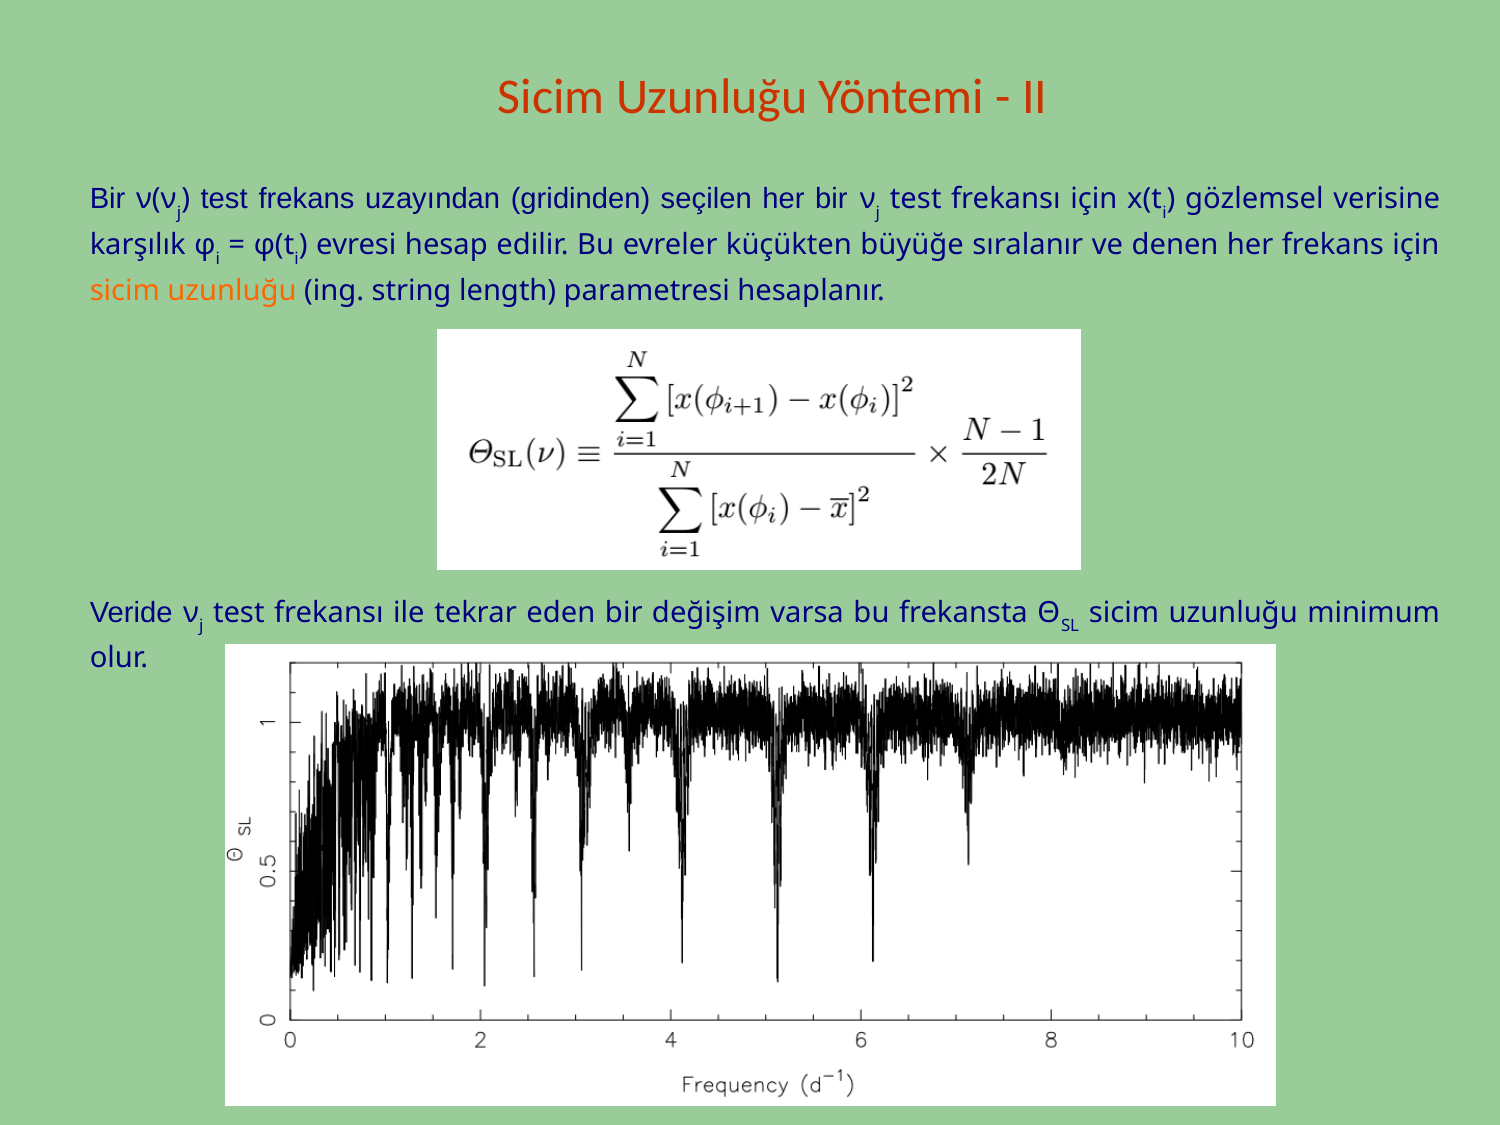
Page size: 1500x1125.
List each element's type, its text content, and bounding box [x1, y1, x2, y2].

text_box Veride νj test frekansı ile tekrar eden bir değişim varsa bu frekansta ΘSL sicim uzunluğu minimum olur. [75, 583, 1456, 699]
picture [437, 329, 1081, 570]
picture [225, 644, 1276, 1106]
title Sicim Uzunluğu Yöntemi - II [135, 22, 1410, 170]
text_box Bir ν(νj) test frekans uzayından (gridinden) seçilen her bir νj test frekansı için x(ti) gözlemsel verisine karşılık φi = φ(ti) evresi hesap edilir. Bu evreler küçükten büyüğe sıralanır ve denen her frekans için sicim uzunluğu (ing. string length) parametresi hesaplanır. [75, 170, 1456, 300]
